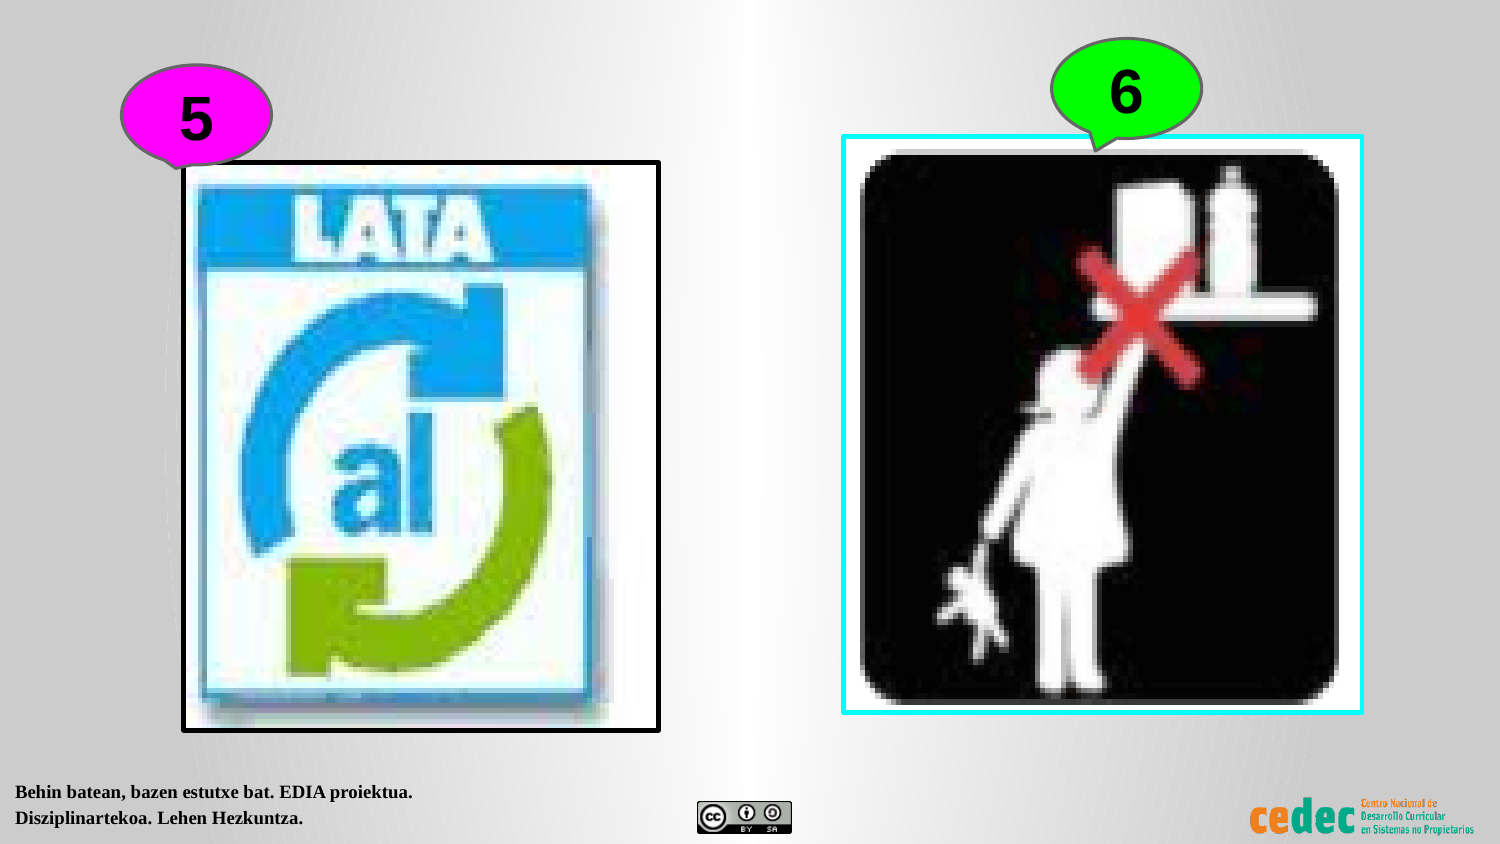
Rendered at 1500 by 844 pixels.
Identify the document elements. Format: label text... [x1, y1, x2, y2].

picture [697, 801, 792, 834]
picture [1249, 796, 1475, 836]
picture [185, 164, 657, 728]
text_box 5 [121, 64, 272, 169]
picture [845, 138, 1360, 711]
text_box Behin batean, bazen estutxe bat. EDIA proiektua. Disziplinartekoa. Lehen Hezkuntza. [0, 787, 473, 843]
text_box 6 [1051, 38, 1202, 152]
